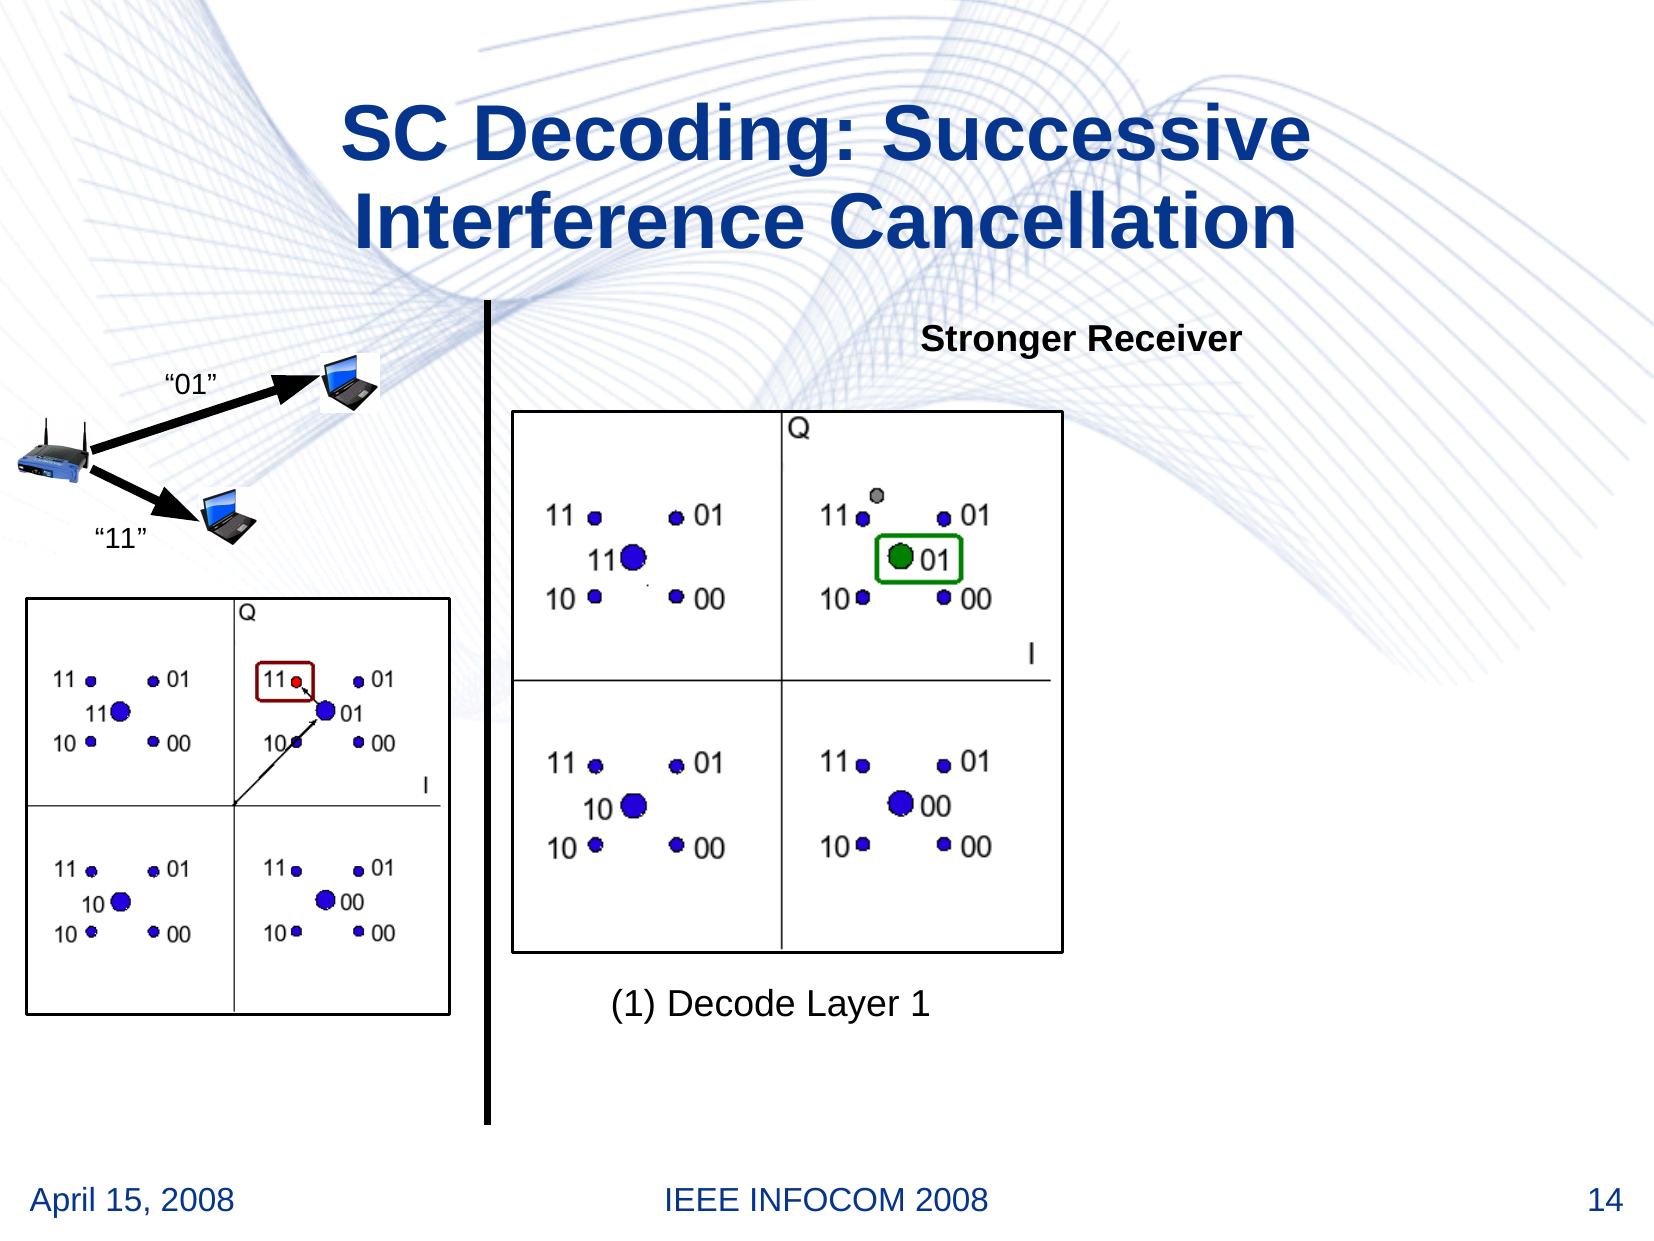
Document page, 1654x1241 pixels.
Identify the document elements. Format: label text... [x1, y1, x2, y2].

text_box “01” [150, 360, 232, 409]
picture [0, 0, 1654, 1241]
title SC Decoding: Successive Interference Cancellation [118, 66, 1536, 288]
text_box “11” [80, 514, 162, 563]
text_box (1) Decode Layer 1 [595, 975, 946, 1032]
text_box Stronger Receiver [905, 310, 1258, 368]
